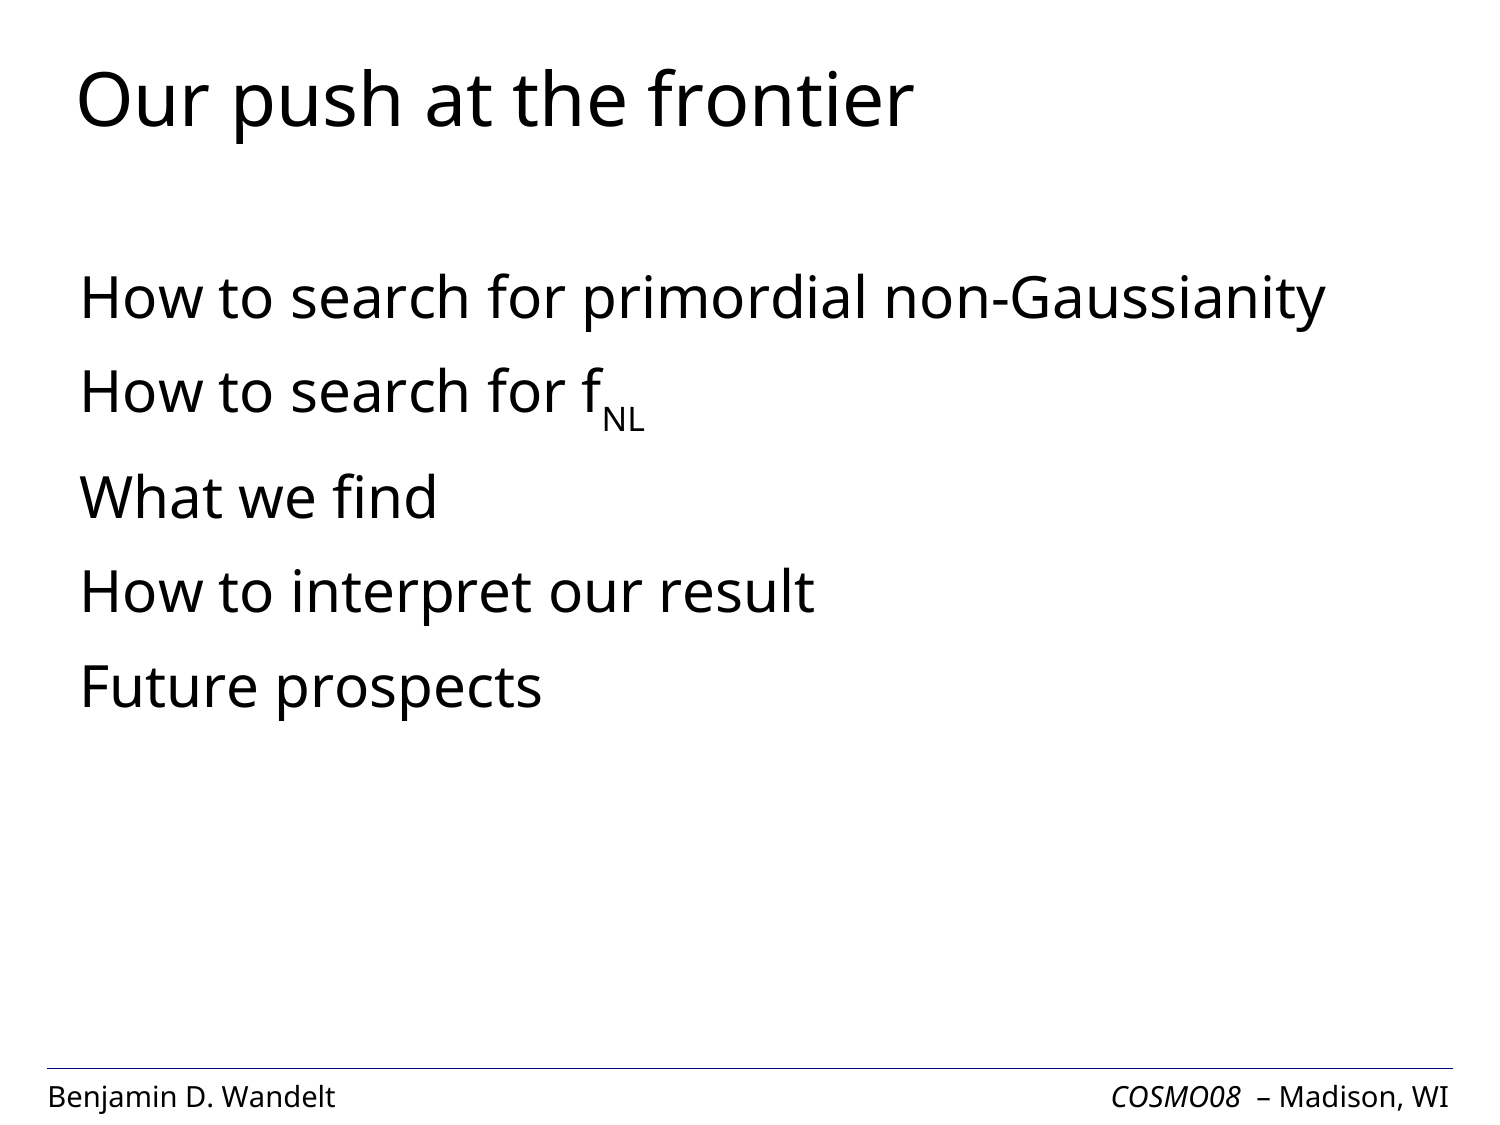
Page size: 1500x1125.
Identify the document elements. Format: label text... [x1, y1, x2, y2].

title Our push at the frontier [74, 41, 1425, 154]
list How to search for primordial non-Gaussianity How to search for fNL What we find How to interpret our result Future prospects [61, 255, 1412, 996]
